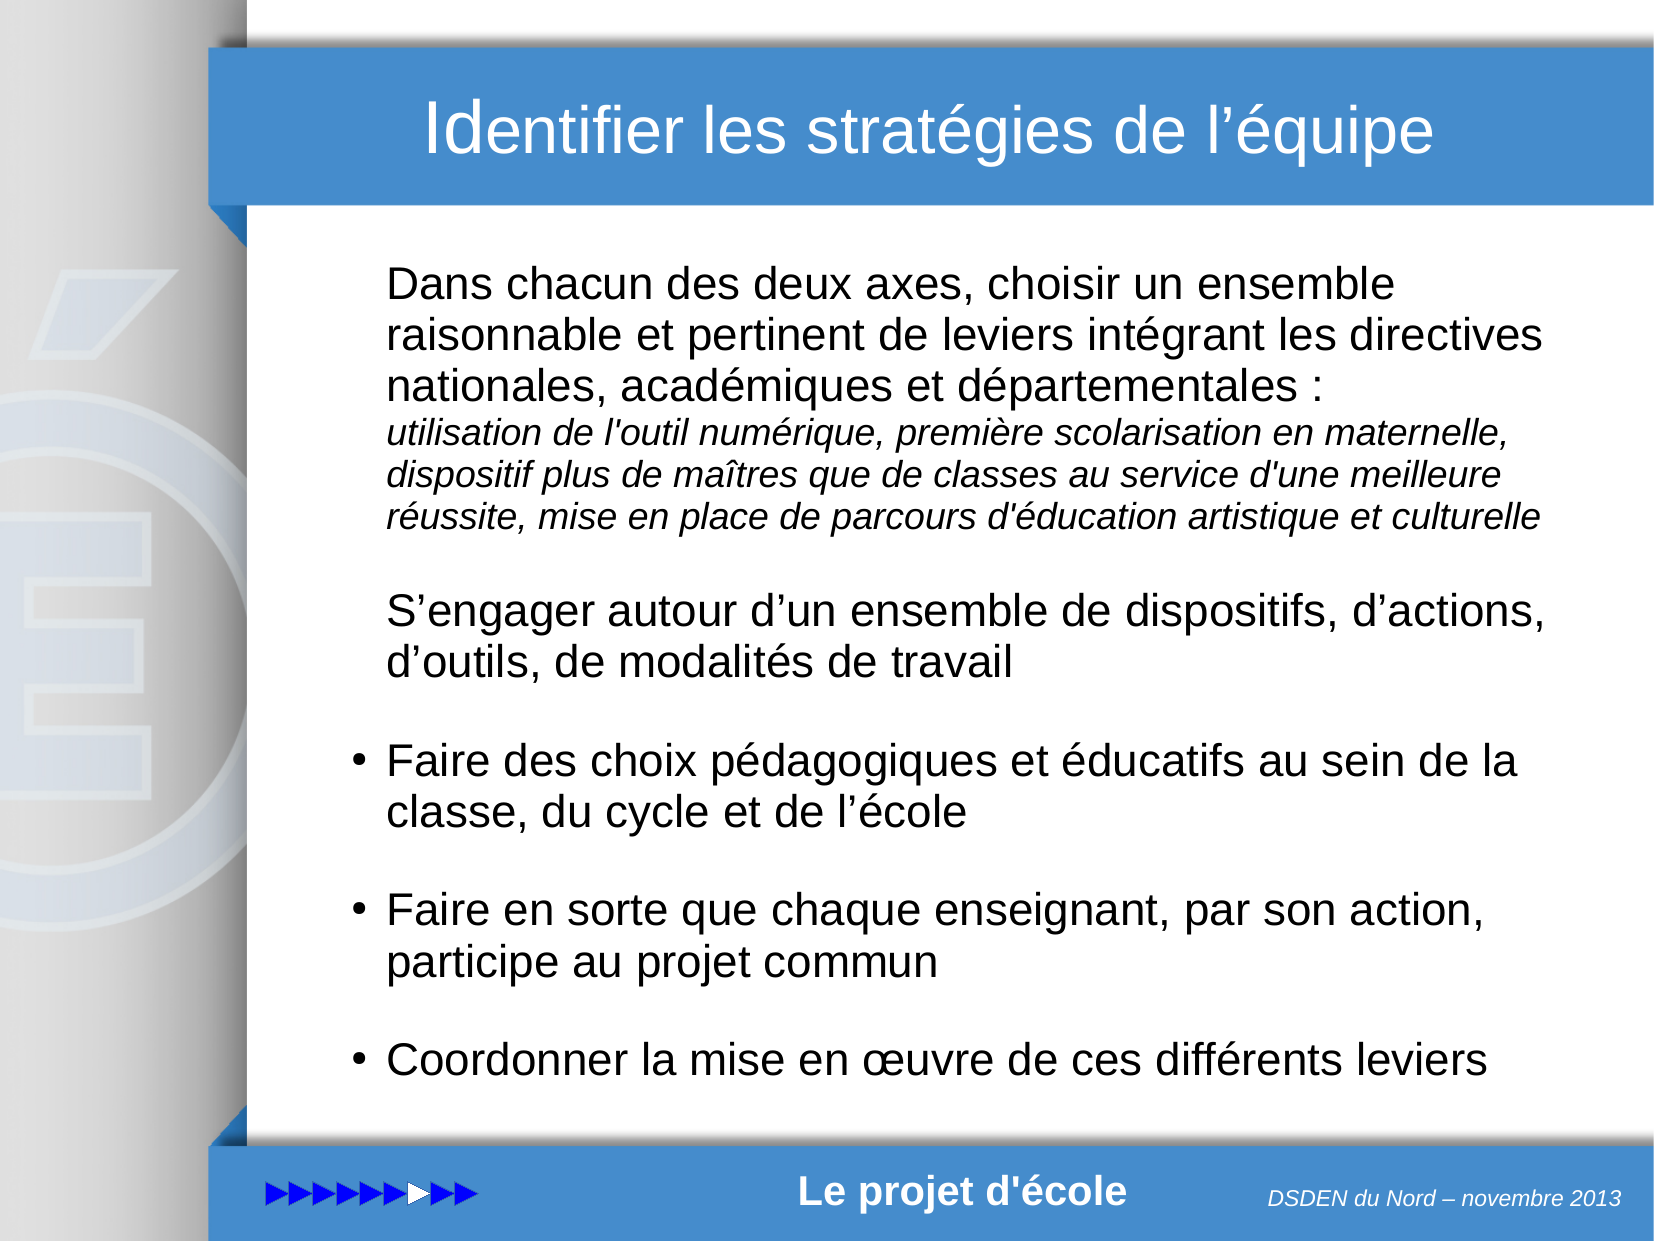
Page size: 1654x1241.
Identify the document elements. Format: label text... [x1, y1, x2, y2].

text_box [265, 1181, 479, 1206]
picture [0, 0, 1654, 1241]
text_box Le projet d'école [783, 1160, 1143, 1222]
text_box Identifier les stratégies de l’équipe [407, 78, 1490, 178]
text_box DSDEN du Nord – novembre 2013 [1151, 1178, 1637, 1220]
text_box Dans chacun des deux axes, choisir un ensemble raisonnable et pertinent de leviers intégrant les directives nationales, académiques et départementales : utilisation de l'outil numérique, première scolarisation en maternelle, dispositif plus de maîtres que de classes au service d'une meilleure réussite, mise en place de parcours d'éducation artistique et culturelle S’engager autour d’un ensemble de dispositifs, d’actions, d’outils, de modalités de travail Faire des choix pédagogiques et éducatifs au sein de la classe, du cycle et de l’école Faire en sorte que chaque enseignant, par son action, participe au projet commun Coordonner la mise en œuvre de ces différents leviers [336, 250, 1621, 1093]
